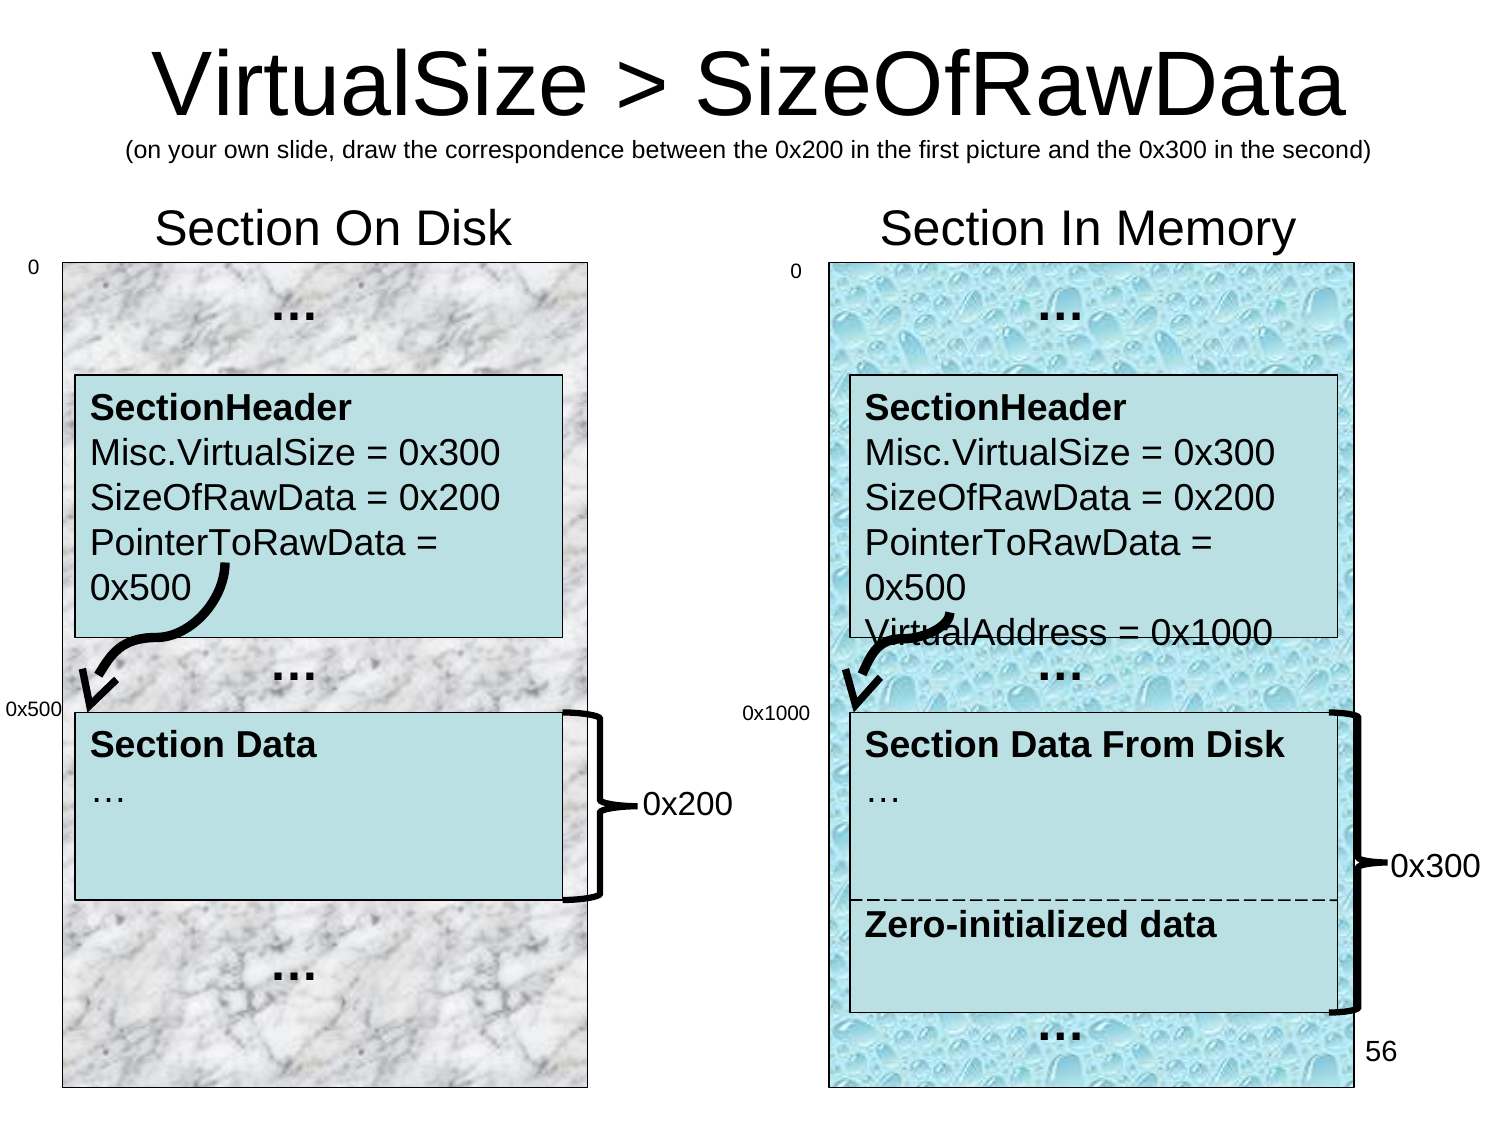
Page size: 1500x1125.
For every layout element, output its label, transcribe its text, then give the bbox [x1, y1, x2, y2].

text_box 0x1000 [727, 691, 826, 733]
text_box 103 [1099, 1025, 1413, 1101]
text_box … … … [1338, 717, 1354, 1009]
text_box SectionHeader Misc.VirtualSize = 0x300 SizeOfRawData = 0x200 PointerToRawData = 0x500 VirtualAddress = 0x1000 [849, 374, 1338, 638]
text_box … … … [62, 728, 588, 1088]
text_box 0x200 [627, 774, 749, 831]
text_box … … … [62, 262, 588, 712]
text_box Section In Memory [864, 187, 1312, 262]
text_box Section Data From Disk … Zero-initialized data [849, 712, 1338, 1013]
title VirtualSize > SizeOfRawData (on your own slide, draw the correspondence between the 0x200 in the first picture and the 0x300 in the second) [0, 0, 1500, 188]
text_box 0 [775, 249, 817, 291]
text_box 0 [13, 245, 55, 287]
text_box SectionHeader Misc.VirtualSize = 0x300 SizeOfRawData = 0x200 PointerToRawData = 0x500 [74, 374, 563, 638]
text_box 0x300 [1375, 836, 1497, 893]
text_box … … … [828, 262, 1354, 1088]
text_box … … … [563, 716, 588, 896]
text_box 0x500 [0, 687, 78, 728]
text_box Section Data … [74, 712, 563, 900]
text_box Section On Disk [139, 187, 528, 263]
